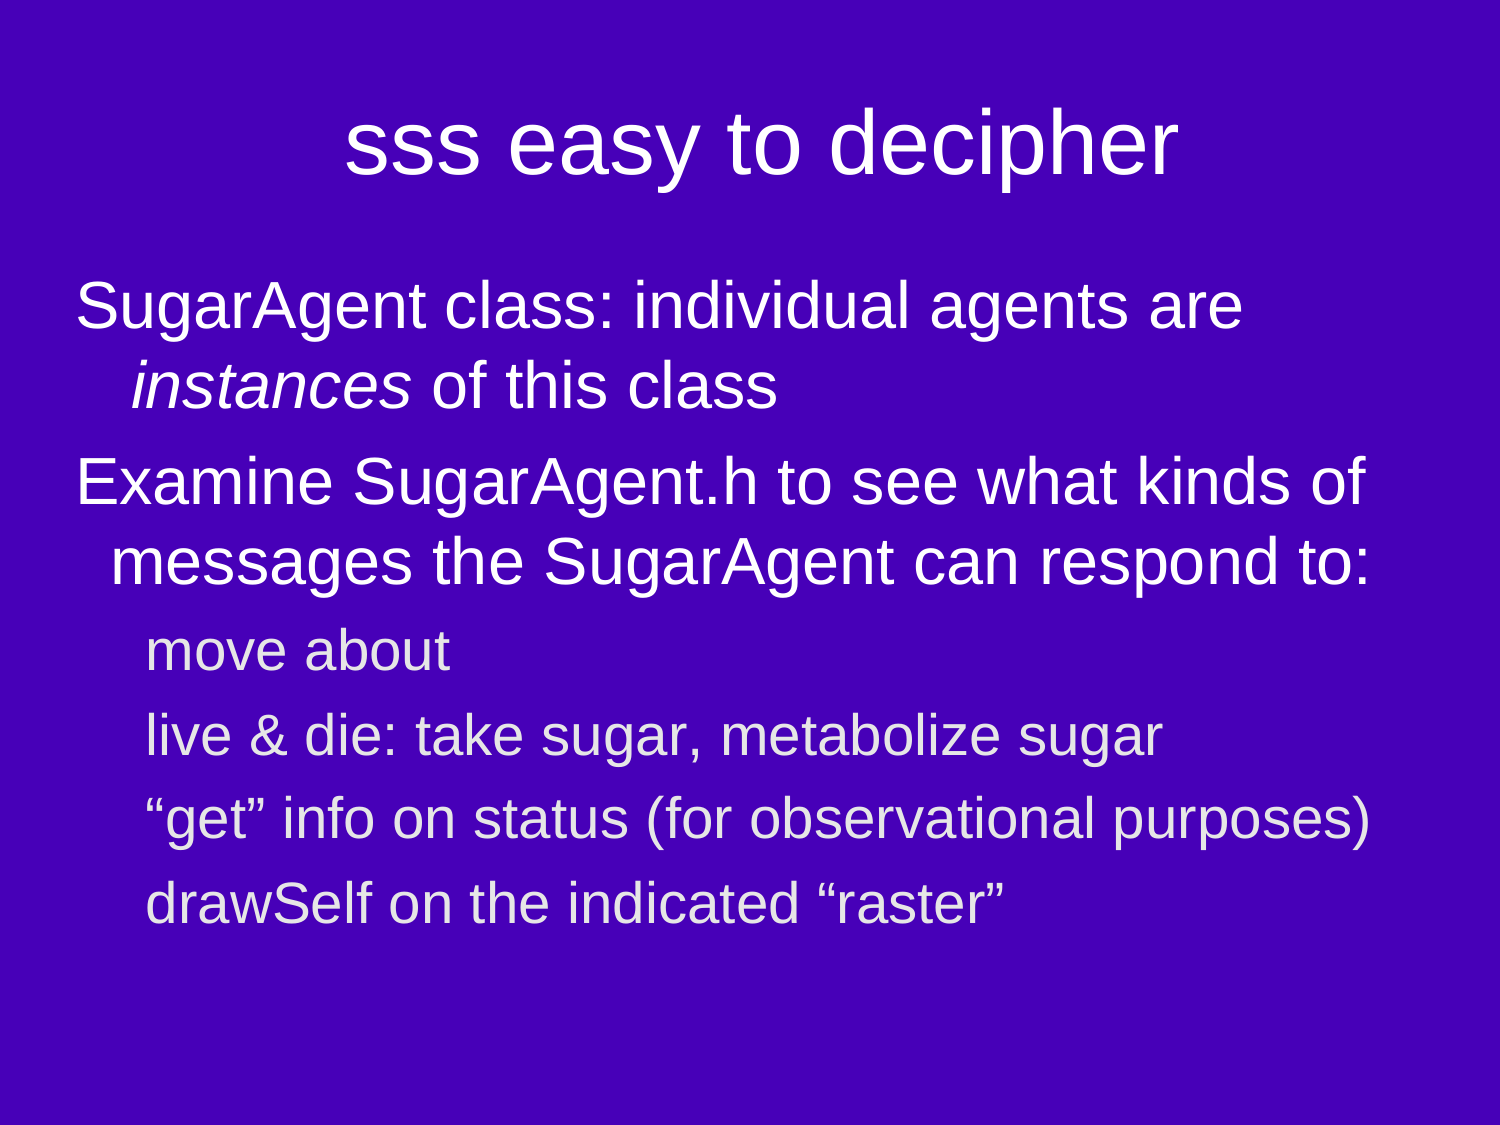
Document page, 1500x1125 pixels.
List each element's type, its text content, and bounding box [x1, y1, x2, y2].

list SugarAgent class: individual agents are instances of this class Examine SugarAgent.h to see what kinds of messages the SugarAgent can respond to: move about live & die: take sugar, metabolize sugar “get” info on status (for observational purposes) drawSelf on the indicated “raster” [75, 262, 1426, 1006]
title sss easy to decipher [75, 45, 1426, 233]
